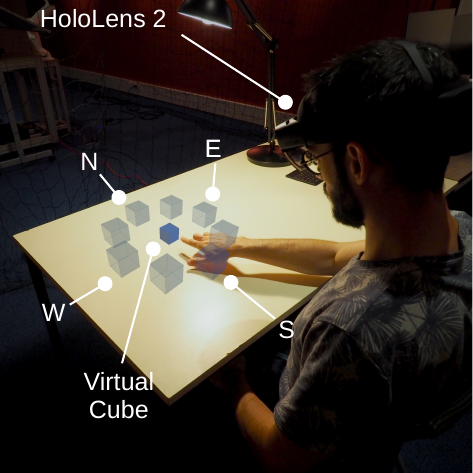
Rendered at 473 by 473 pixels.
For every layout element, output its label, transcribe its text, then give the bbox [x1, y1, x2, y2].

text_box HoloLens 2 [1, 0, 206, 37]
text_box N [39, 143, 140, 180]
text_box W [4, 295, 103, 331]
text_box E [168, 131, 259, 168]
picture [0, 0, 473, 473]
text_box Virtual Cube [60, 377, 178, 414]
text_box S [237, 312, 336, 348]
